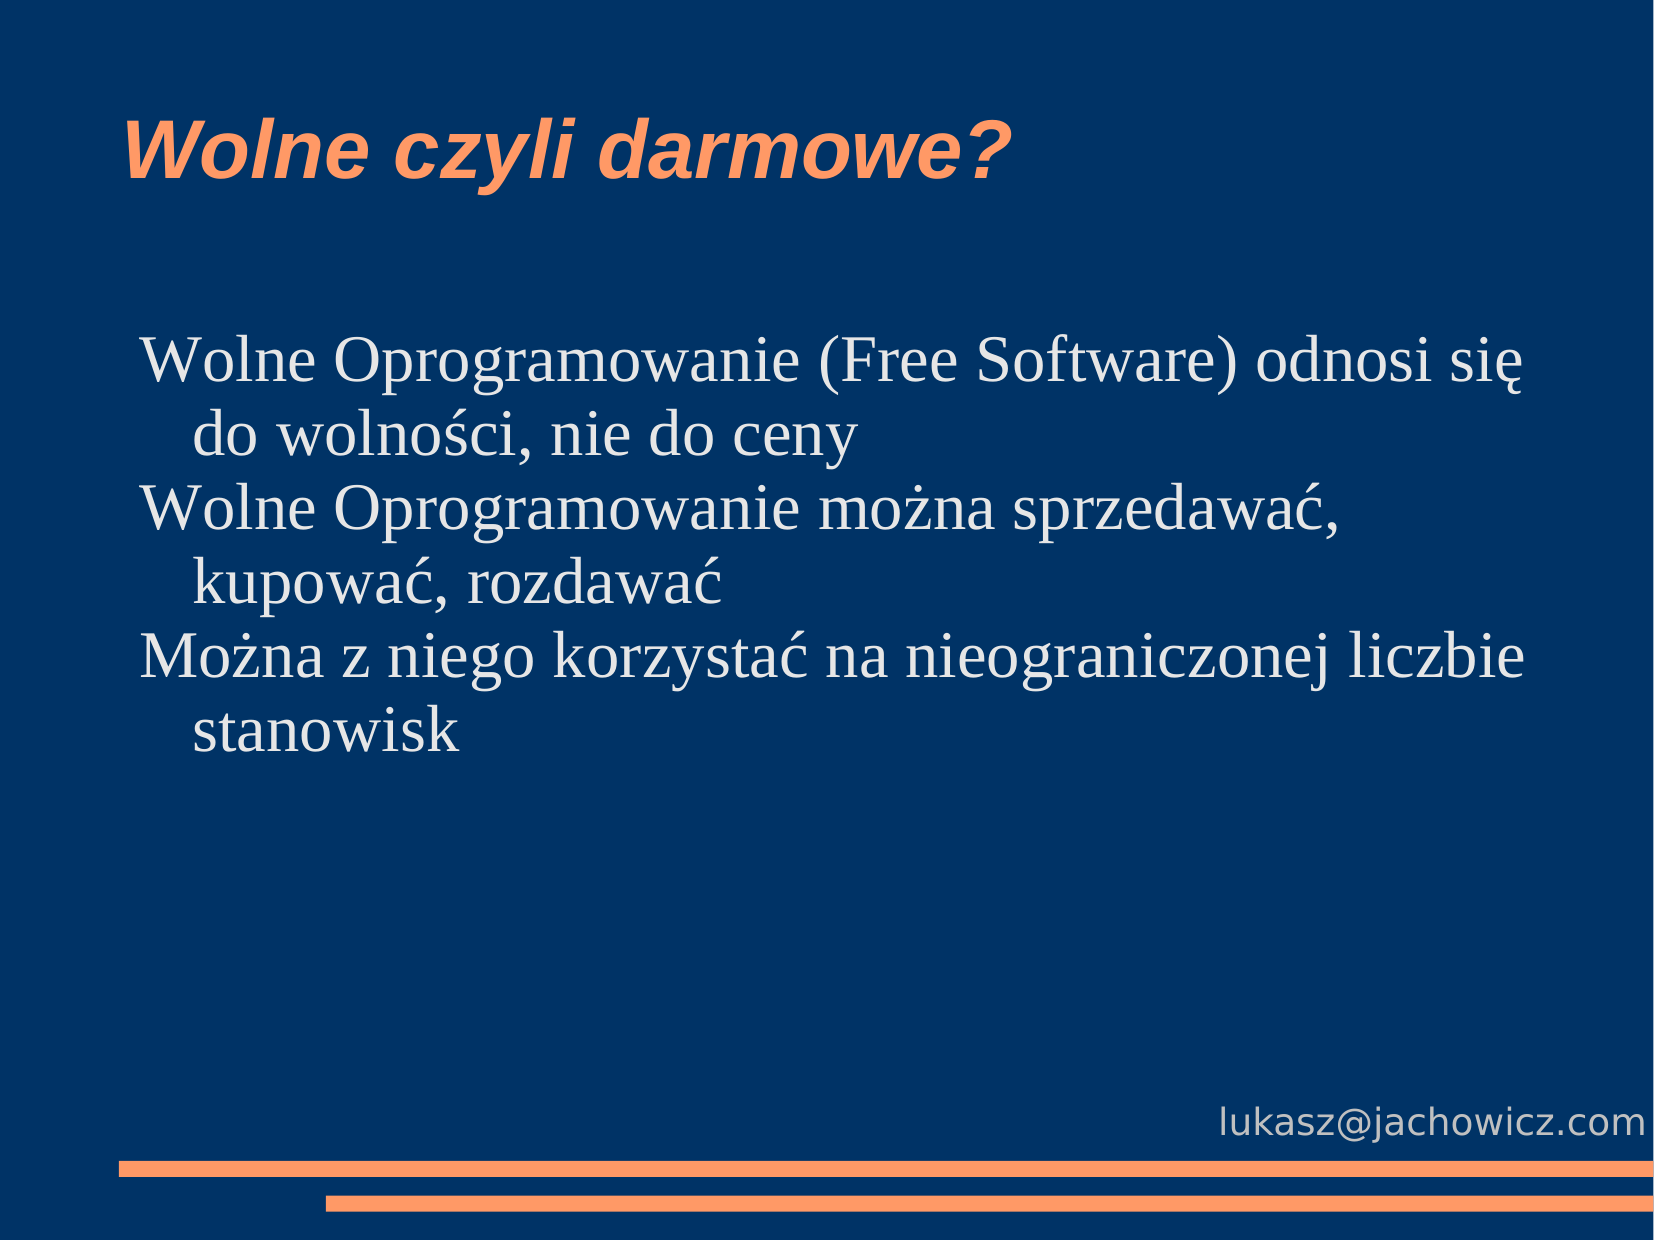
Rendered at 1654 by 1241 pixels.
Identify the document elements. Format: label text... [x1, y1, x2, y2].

list Wolne Oprogramowanie (Free Software) odnosi się do wolności, nie do ceny Wolne Oprogramowanie można sprzedawać, kupować, rozdawać Można z niego korzystać na nieograniczonej liczbie stanowisk [121, 322, 1561, 1118]
text_box lukasz@jachowicz.com [1203, 1093, 1654, 1152]
title Wolne czyli darmowe? [121, 46, 1534, 254]
